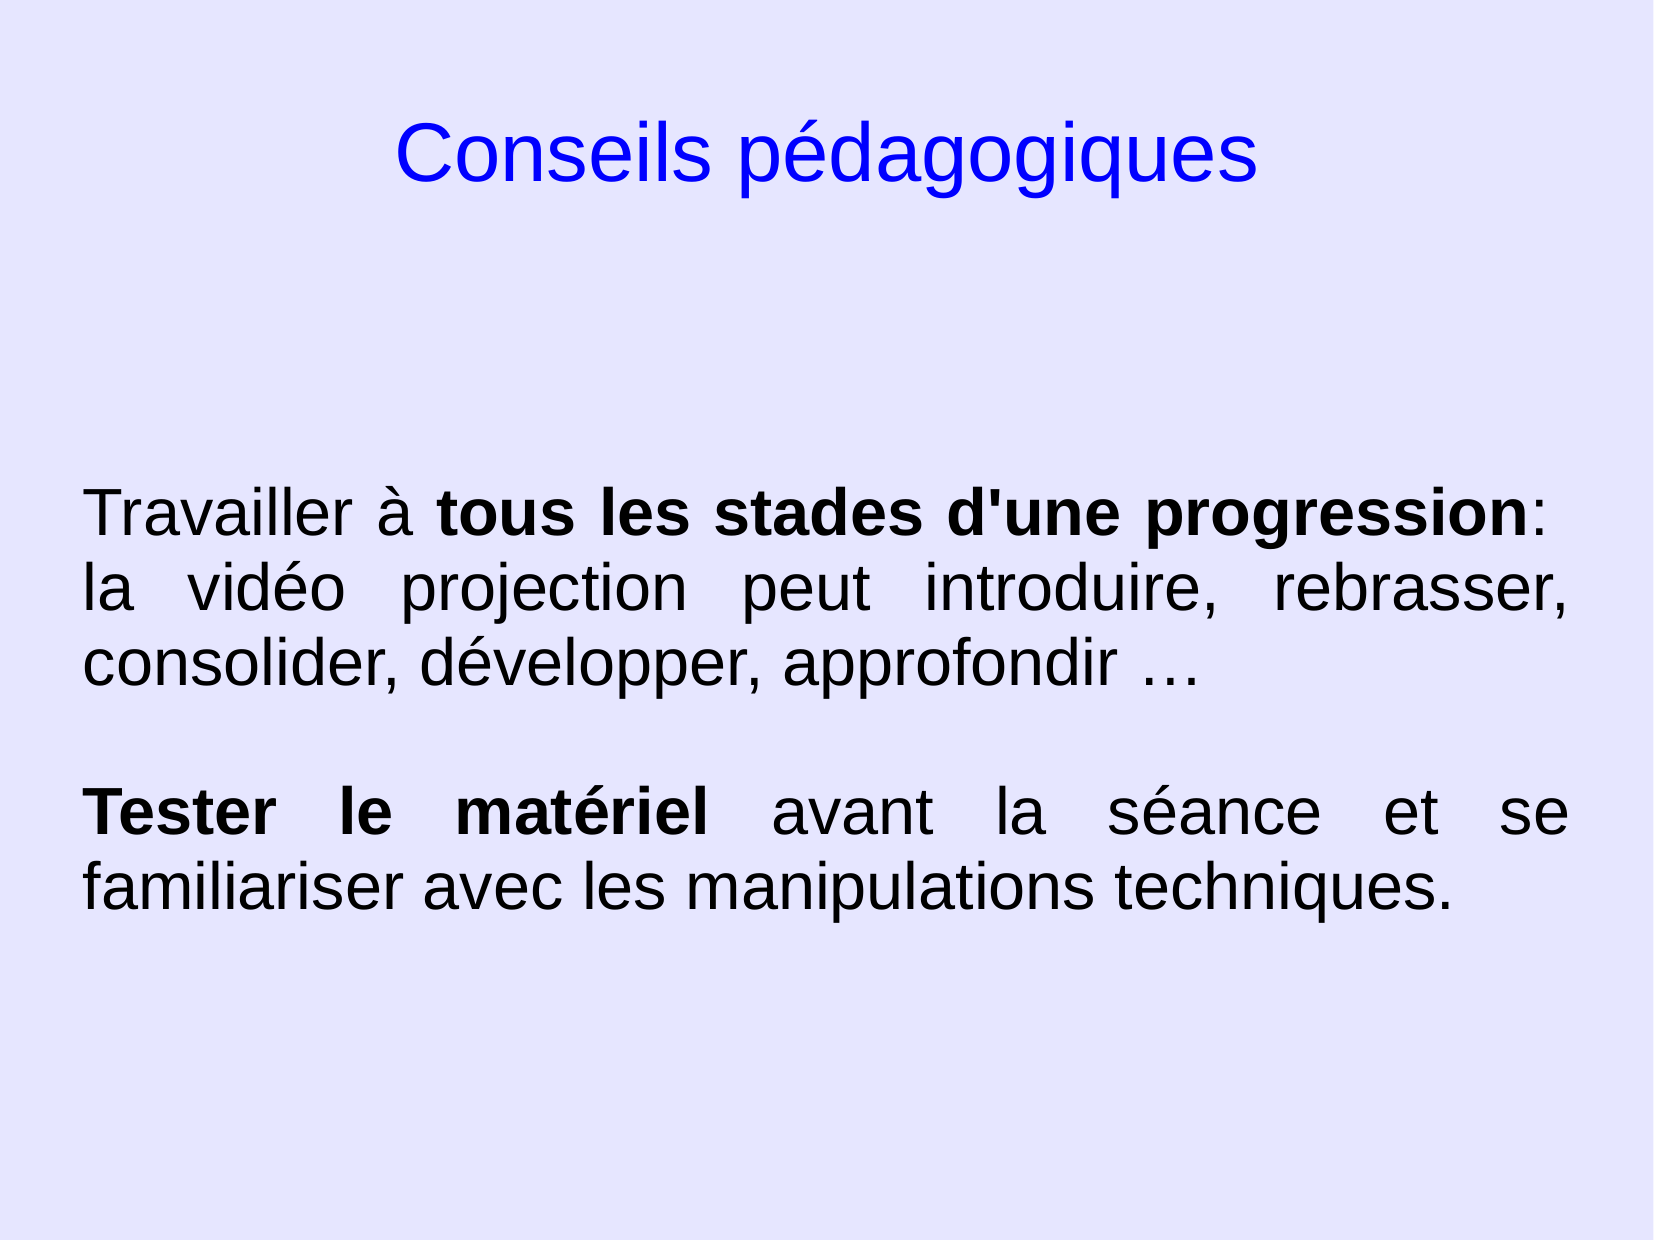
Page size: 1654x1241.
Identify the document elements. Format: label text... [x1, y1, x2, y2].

subtitle Travailler à tous les stades d'une progression: la vidéo projection peut introduire, rebrasser, consolider, développer, approfondir … Tester le matériel avant la séance et se familiariser avec les manipulations techniques. [82, 297, 1571, 1102]
title Conseils pédagogiques [82, 56, 1571, 250]
